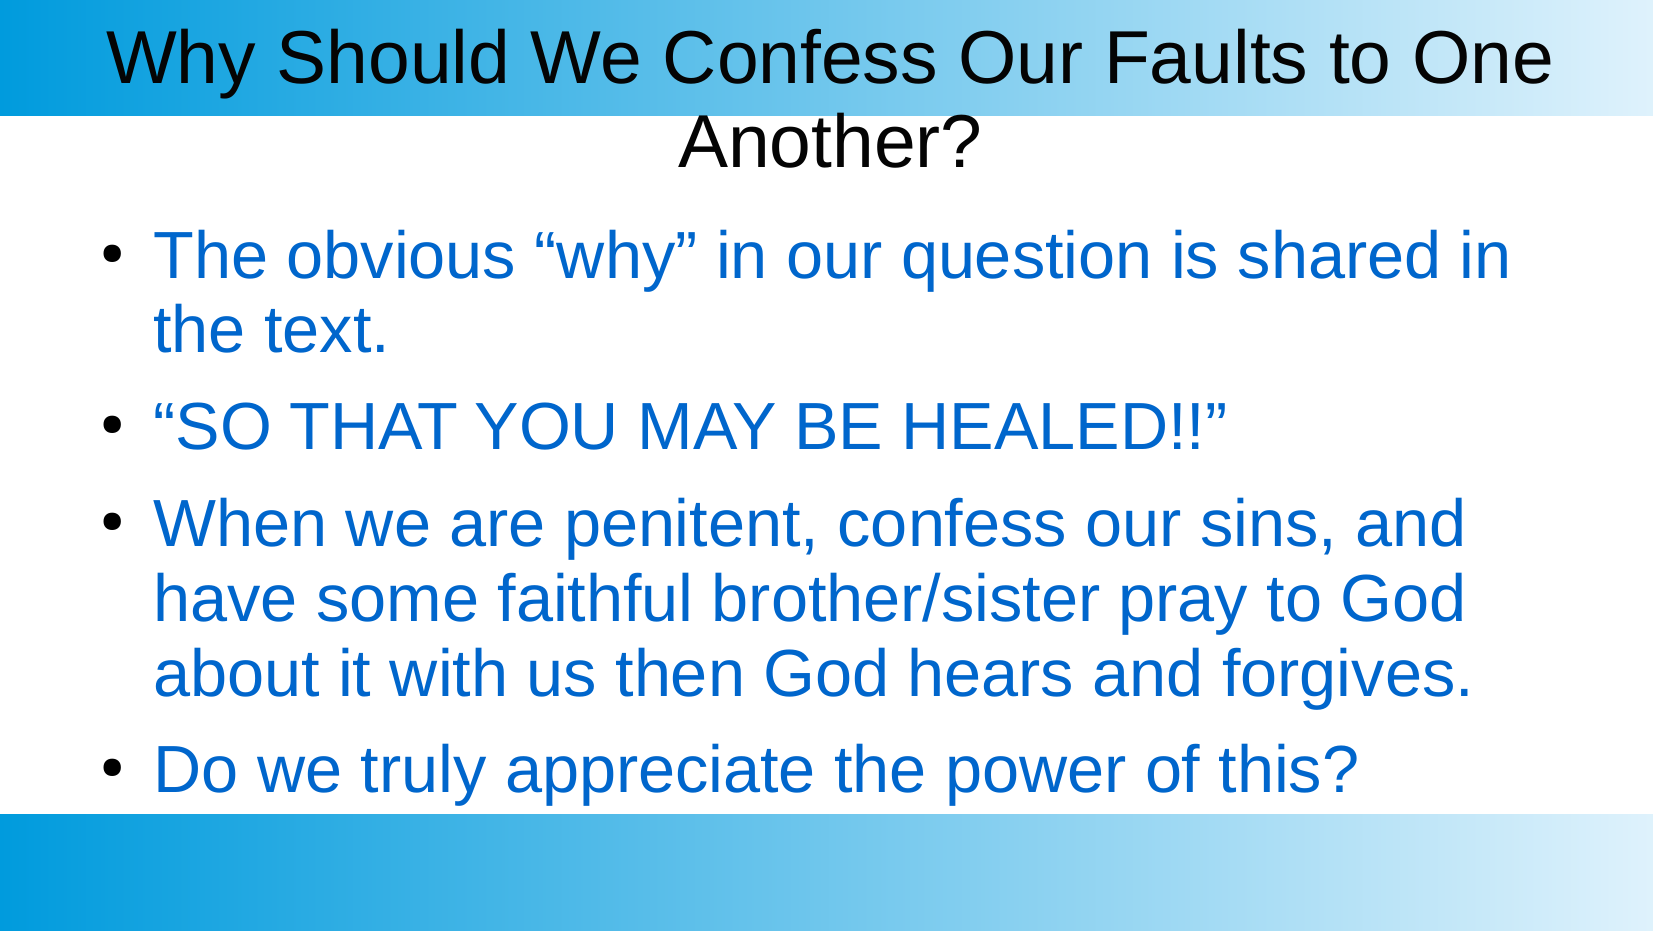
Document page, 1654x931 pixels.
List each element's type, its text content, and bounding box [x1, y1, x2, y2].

title Why Should We Confess Our Faults to One Another? [86, 15, 1575, 184]
list The obvious “why” in our question is shared in the text. “SO THAT YOU MAY BE HEALED!!” When we are penitent, confess our sins, and have some faithful brother/sister pray to God about it with us then God hears and forgives. Do we truly appreciate the power of this? [82, 217, 1571, 811]
